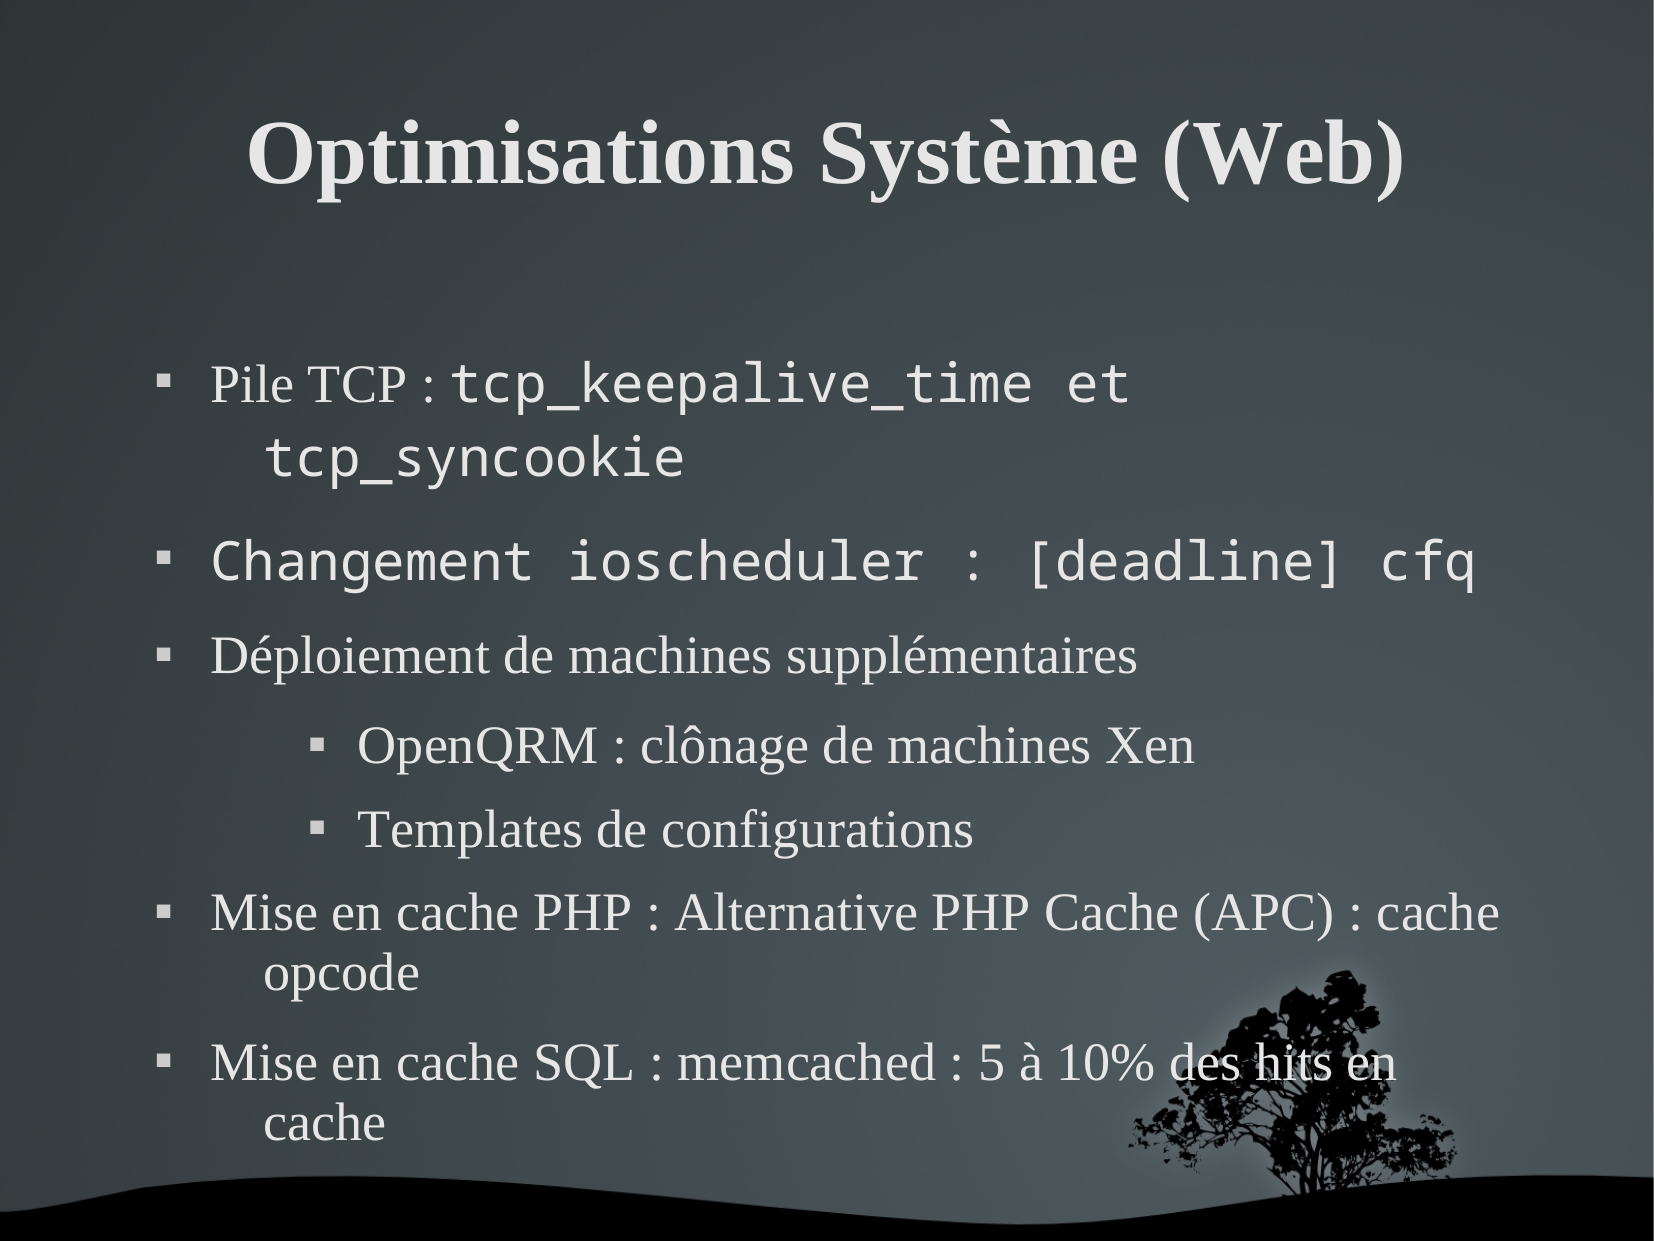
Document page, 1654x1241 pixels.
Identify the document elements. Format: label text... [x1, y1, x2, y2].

picture [0, 0, 1654, 1241]
list Pile TCP : tcp_keepalive_time et tcp_syncookie Changement ioscheduler : [deadline] cfq Déploiement de machines supplémentaires OpenQRM : clônage de machines Xen Templates de configurations Mise en cache PHP : Alternative PHP Cache (APC) : cache opcode Mise en cache SQL : memcached : 5 à 10% des hits en cache [121, 344, 1534, 1162]
title Optimisations Système (Web) [82, 49, 1571, 257]
